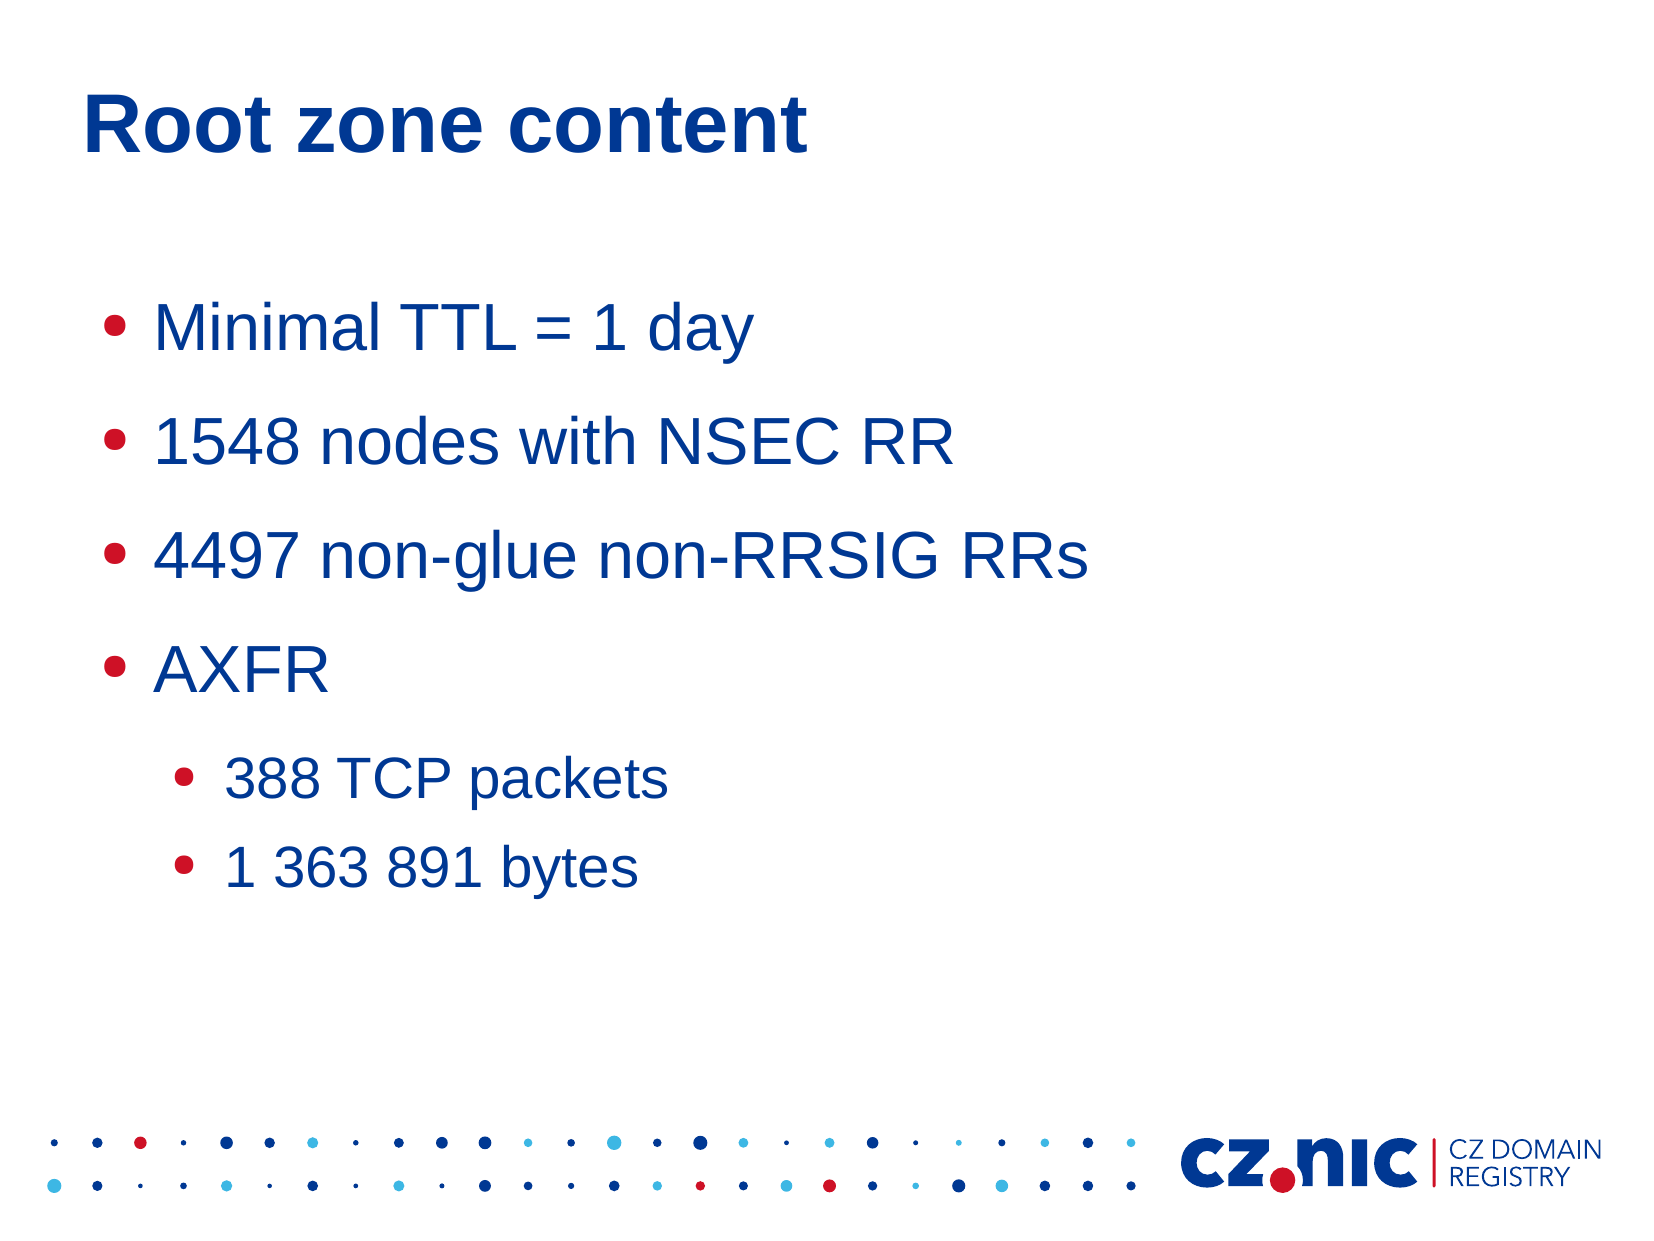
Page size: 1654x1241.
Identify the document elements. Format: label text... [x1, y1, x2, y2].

title Root zone content [82, 70, 1571, 178]
list Minimal TTL = 1 day 1548 nodes with NSEC RR 4497 non-glue non-RRSIG RRs AXFR 388 TCP packets 1 363 891 bytes [82, 290, 1571, 1010]
